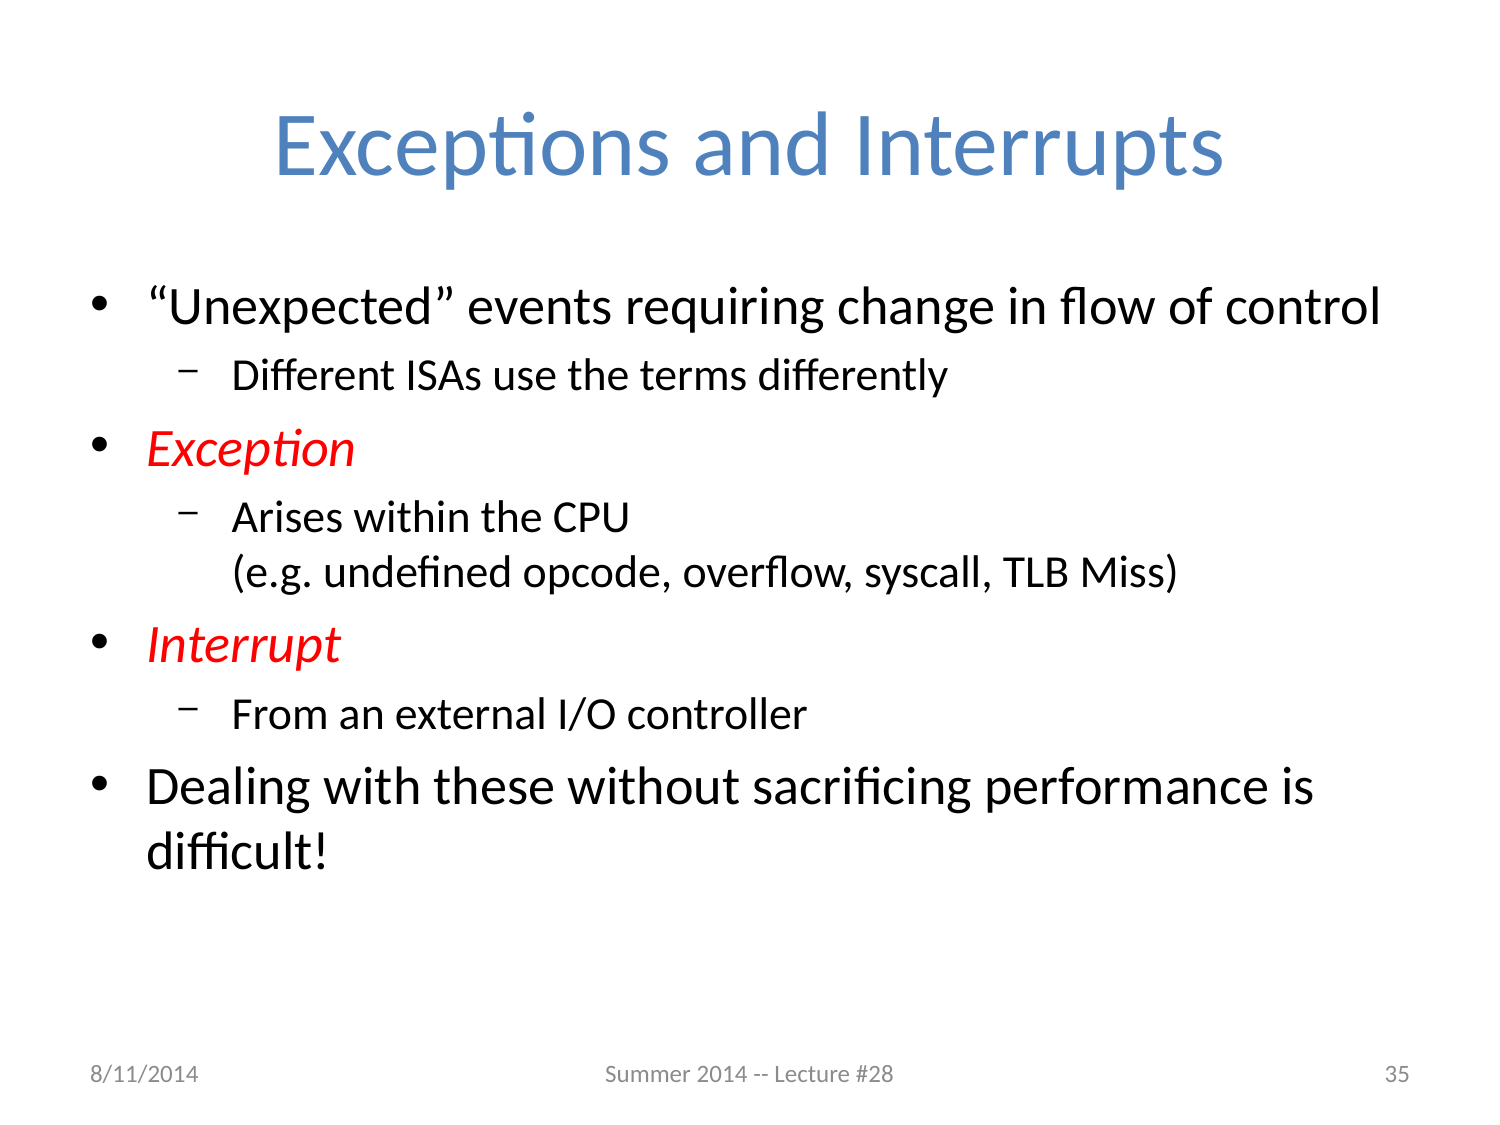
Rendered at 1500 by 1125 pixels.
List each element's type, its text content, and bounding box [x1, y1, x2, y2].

slide_number 8/11/2014 [75, 1042, 425, 1103]
slide_number <number> [1074, 1042, 1425, 1103]
list “Unexpected” events requiring change in flow of control Different ISAs use the terms differently Exception Arises within the CPU (e.g. undefined opcode, overflow, syscall, TLB Miss) Interrupt From an external I/O controller Dealing with these without sacrificing performance is difficult! [75, 262, 1425, 1073]
title Exceptions and Interrupts [75, 45, 1425, 233]
footer Summer 2014 -- Lecture #28 [512, 1042, 988, 1103]
